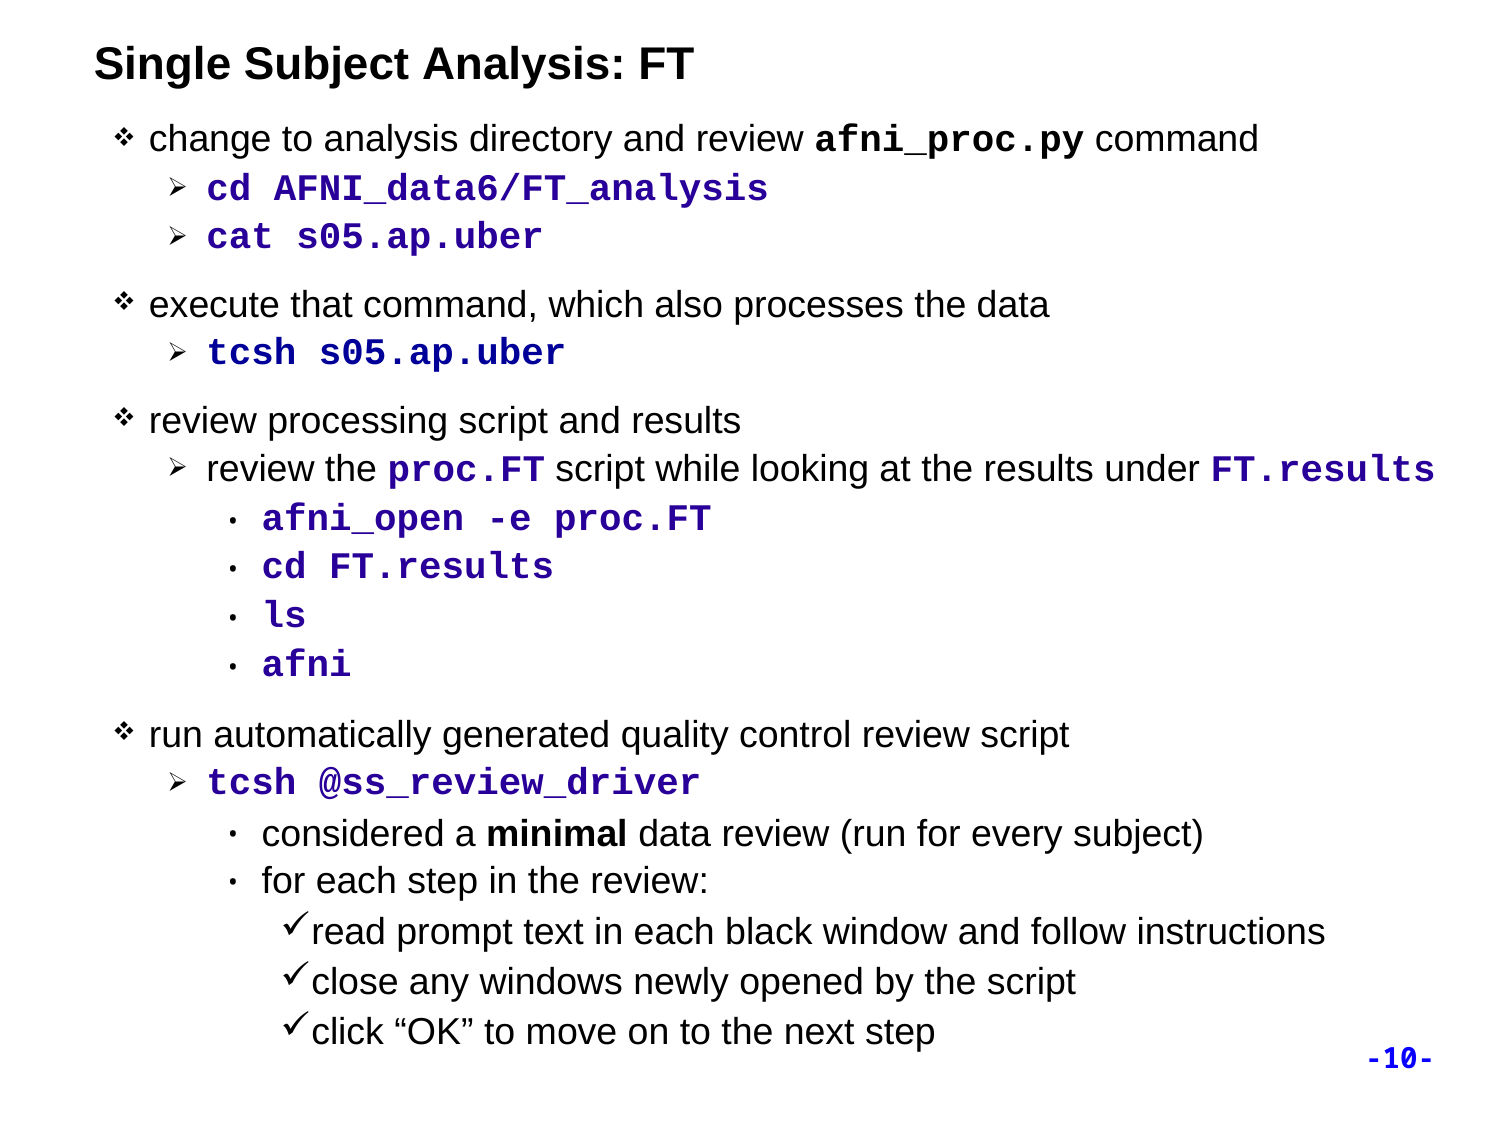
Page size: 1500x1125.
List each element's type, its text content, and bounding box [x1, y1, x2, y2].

list Single Subject Analysis: FT change to analysis directory and review afni_proc.py command cd AFNI_data6/FT_analysis cat s05.ap.uber execute that command, which also processes the data tcsh s05.ap.uber review processing script and results review the proc.FT script while looking at the results under FT.results afni_open -e proc.FT cd FT.results ls afni run automatically generated quality control review script tcsh @ss_review_driver considered a minimal data review (run for every subject) for each step in the review: read prompt text in each black window and follow instructions close any windows newly opened by the script click “OK” to move on to the next step [40, 29, 1461, 1116]
